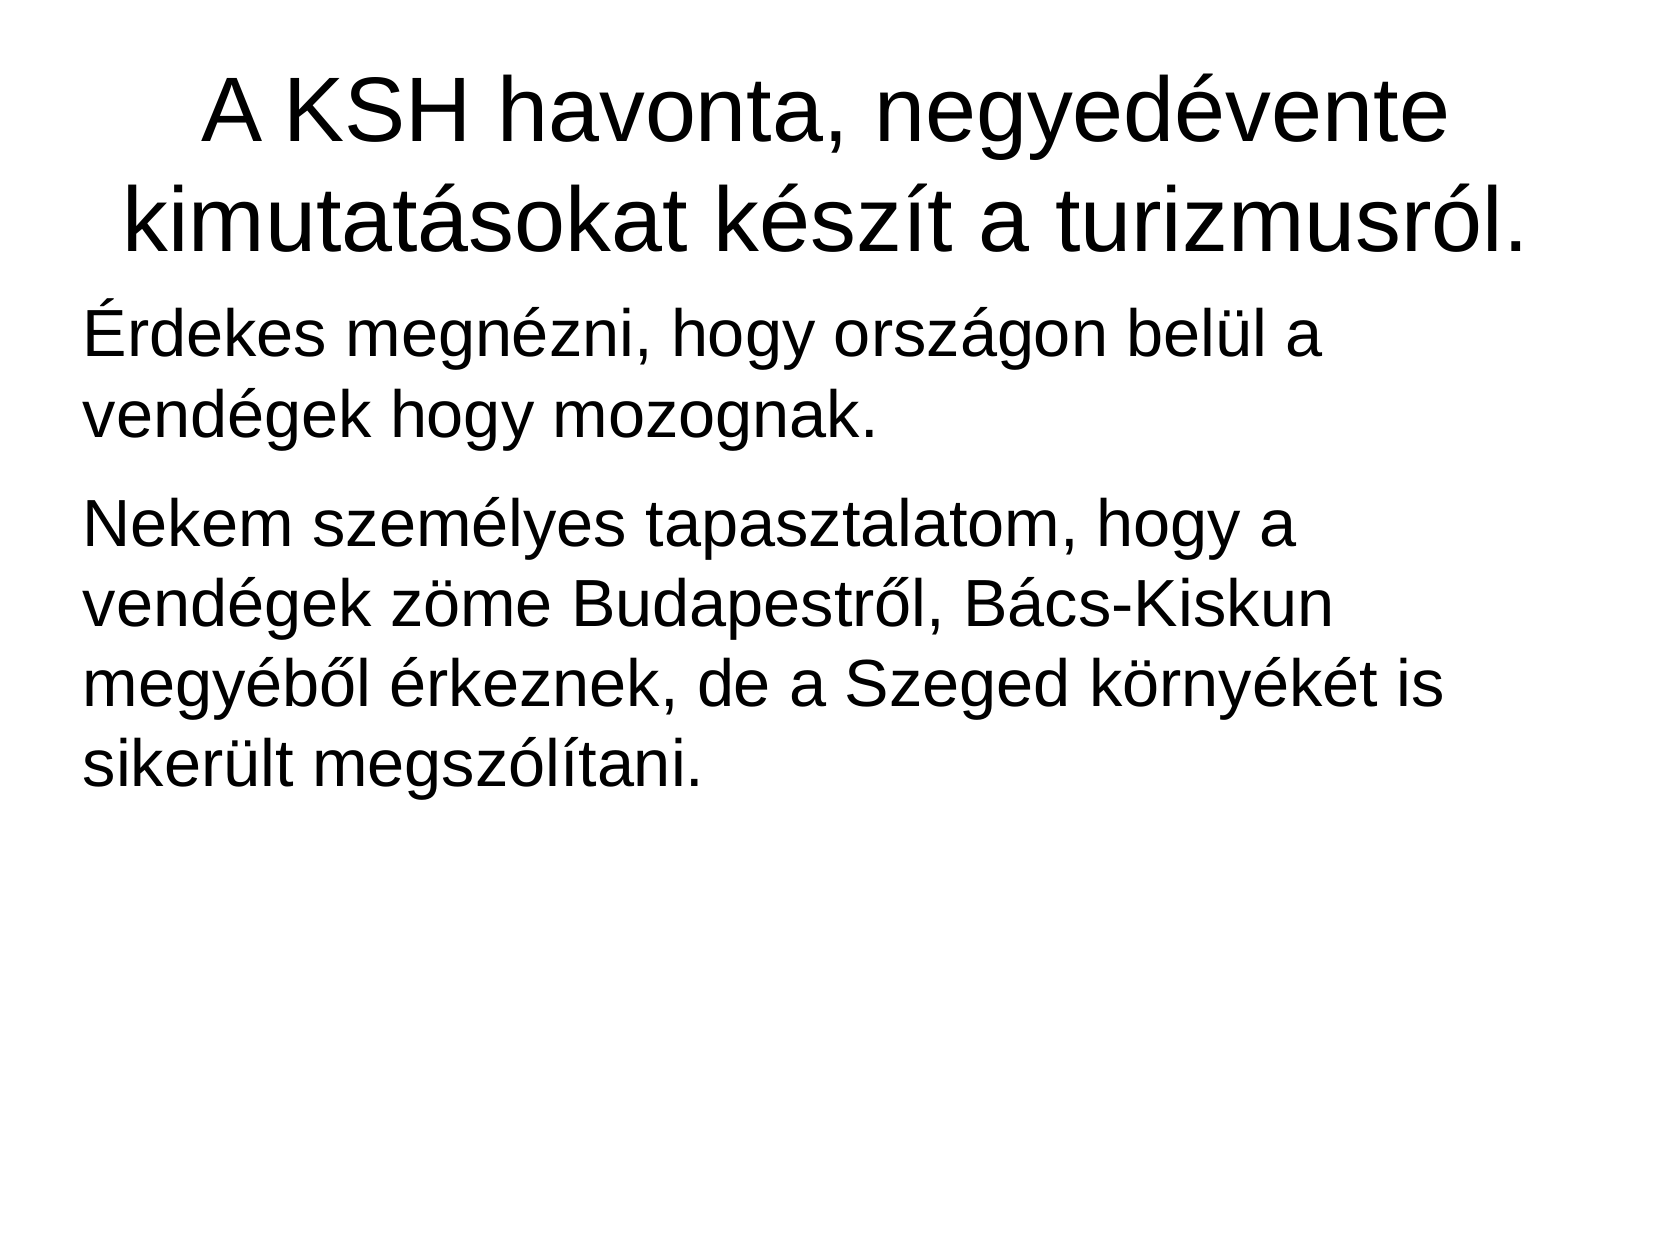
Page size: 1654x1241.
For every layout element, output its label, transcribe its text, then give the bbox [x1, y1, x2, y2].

list Érdekes megnézni, hogy országon belül a vendégek hogy mozognak. Nekem személyes tapasztalatom, hogy a vendégek zöme Budapestről, Bács-Kiskun megyéből érkeznek, de a Szeged környékét is sikerült megszólítani. [82, 290, 1571, 1010]
title A KSH havonta, negyedévente kimutatásokat készít a turizmusról. [82, 49, 1571, 257]
